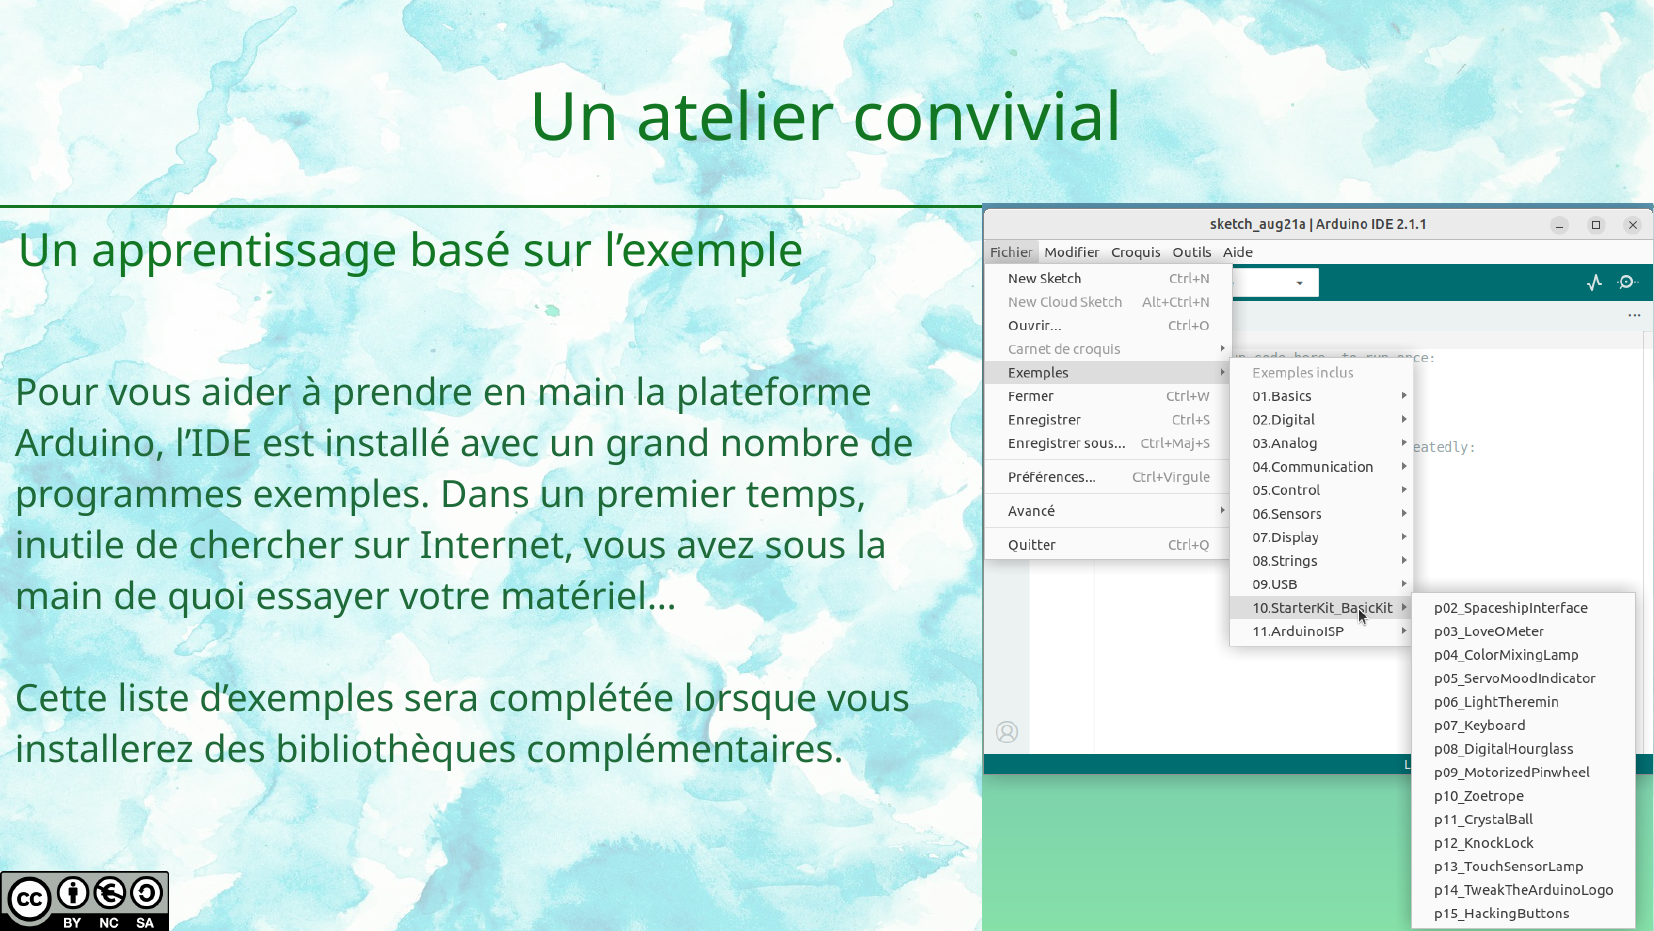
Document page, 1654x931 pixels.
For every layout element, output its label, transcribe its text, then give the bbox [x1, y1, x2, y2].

text_box Pour vous aider à prendre en main la plateforme Arduino, l’IDE est installé avec un grand nombre de programmes exemples. Dans un premier temps, inutile de chercher sur Internet, vous avez sous la main de quoi essayer votre matériel… Cette liste d’exemples sera complétée lorsque vous installerez des bibliothèques complémentaires. [0, 357, 972, 781]
list Un apprentissage basé sur l’exemple [17, 217, 857, 296]
picture [982, 203, 1654, 931]
picture [0, 871, 169, 931]
title Un atelier convivial [82, 37, 1571, 193]
